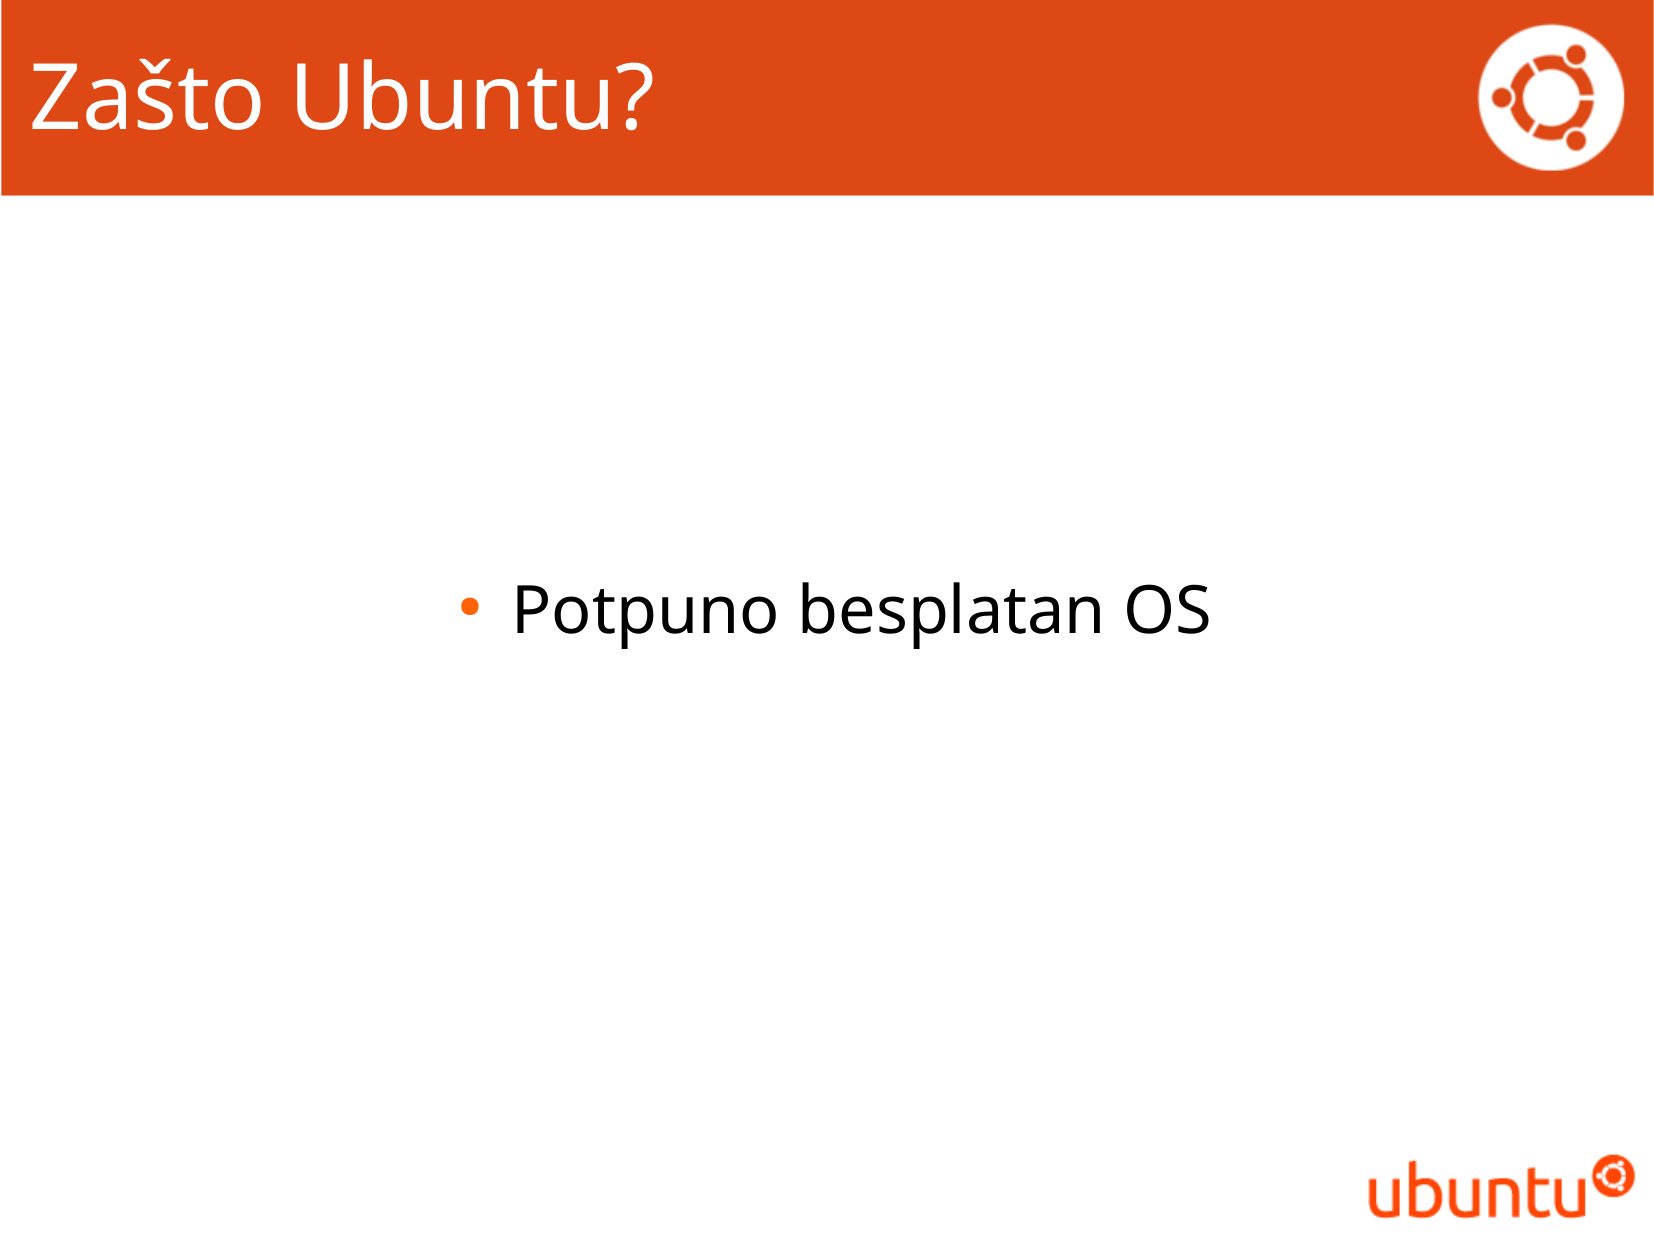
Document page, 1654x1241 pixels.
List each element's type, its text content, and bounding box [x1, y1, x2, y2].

list Potpuno besplatan OS [82, 562, 1571, 1109]
title Zašto Ubuntu? [29, 18, 1459, 170]
picture [0, 0, 1654, 1241]
